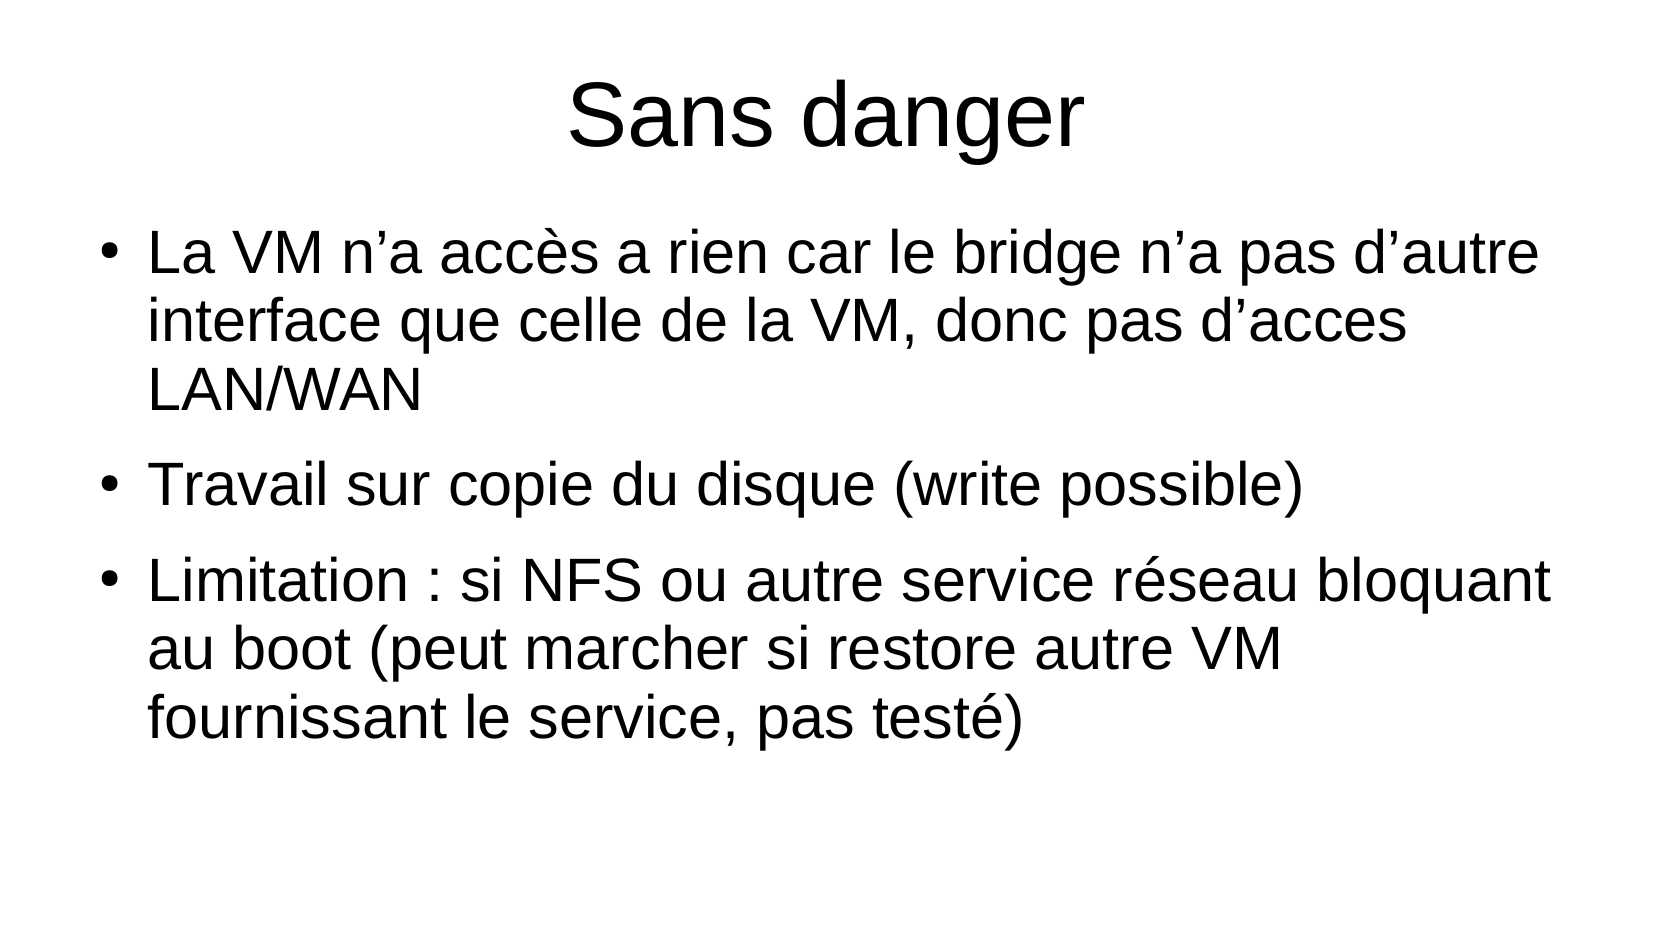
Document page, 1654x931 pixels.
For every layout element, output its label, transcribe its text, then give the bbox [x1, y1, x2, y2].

list La VM n’a accès a rien car le bridge n’a pas d’autre interface que celle de la VM, donc pas d’acces LAN/WAN Travail sur copie du disque (write possible) Limitation : si NFS ou autre service réseau bloquant au boot (peut marcher si restore autre VM fournissant le service, pas testé) [82, 217, 1571, 758]
title Sans danger [82, 37, 1571, 193]
